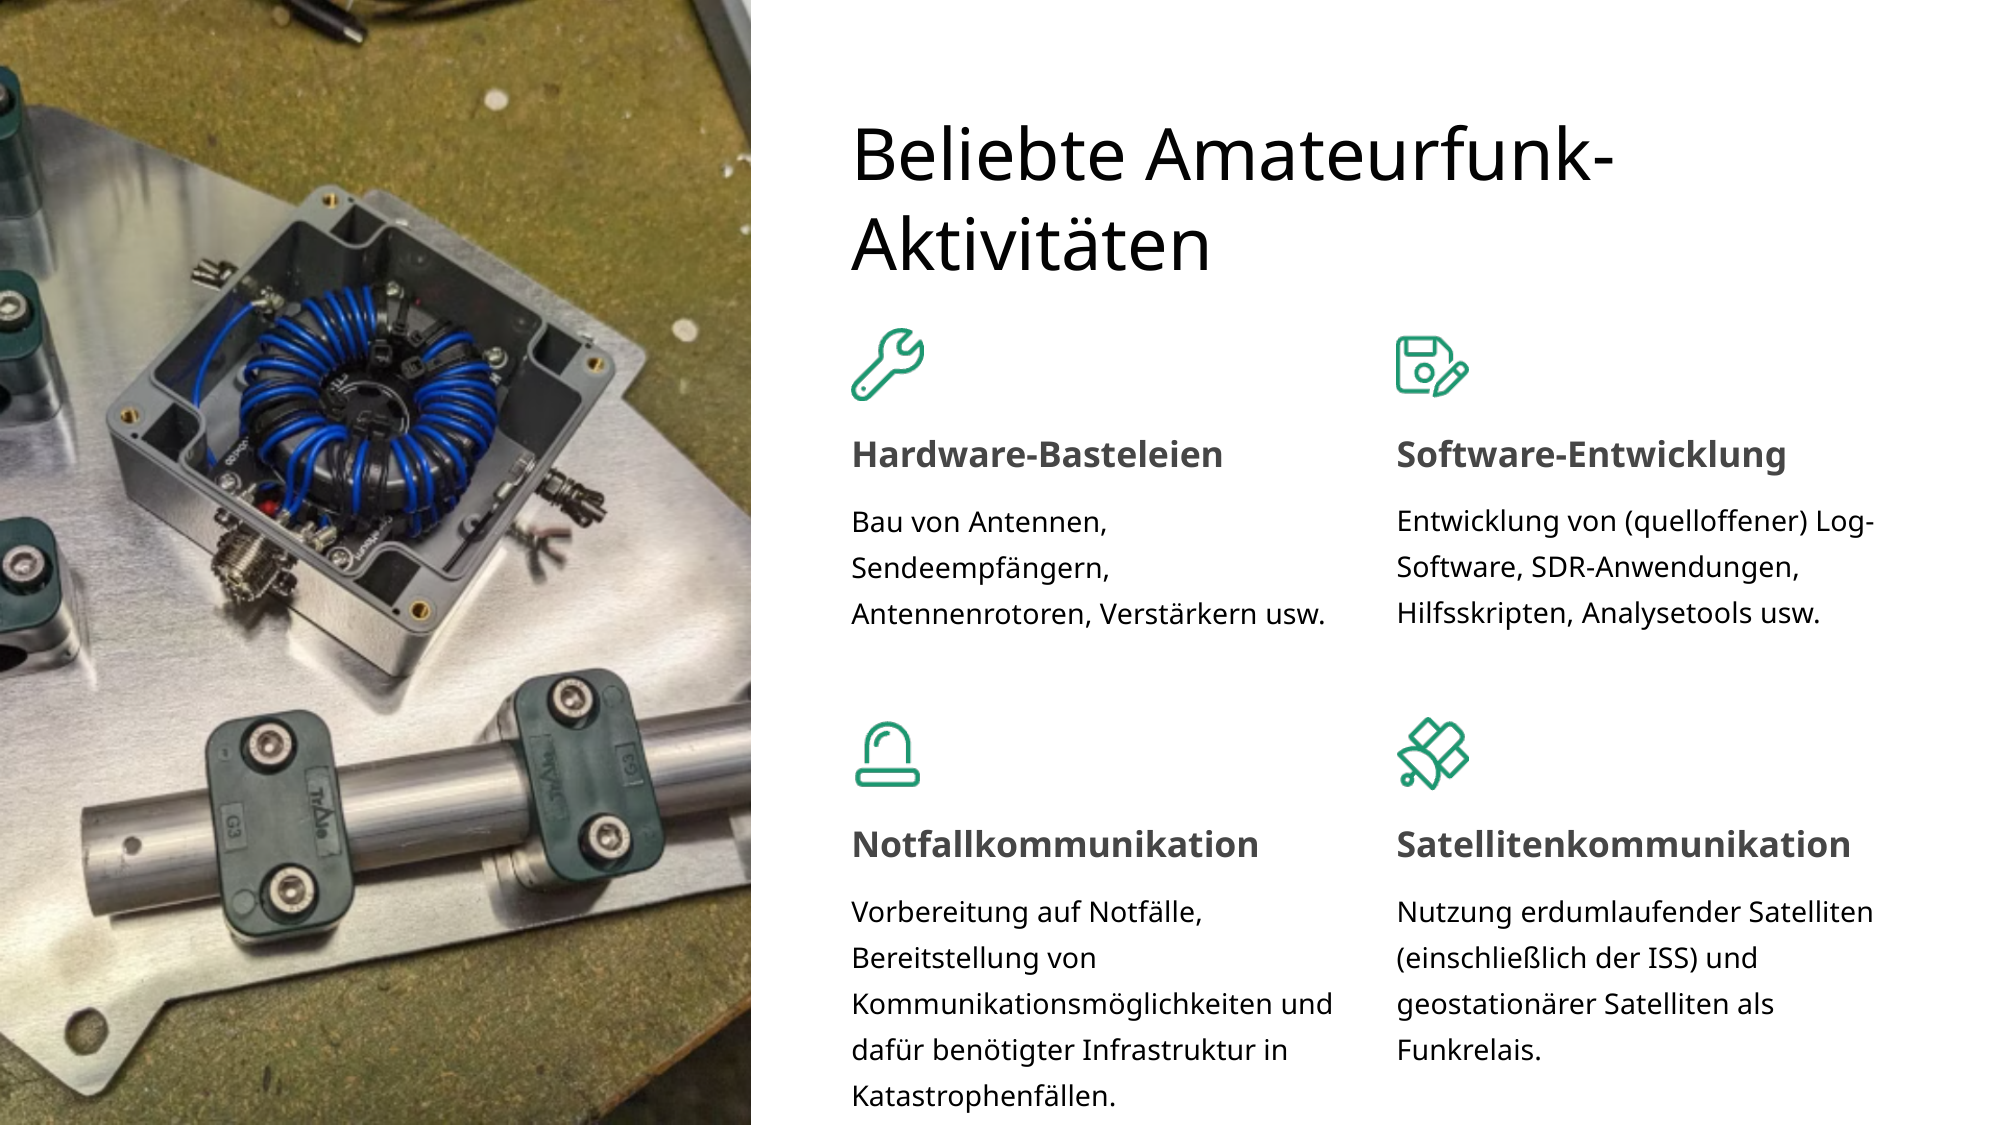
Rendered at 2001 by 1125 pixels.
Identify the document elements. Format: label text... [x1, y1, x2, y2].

picture [851, 328, 924, 401]
text_box Bau von Antennen, Sendeempfängern, Antennenrotoren, Verstärkern usw. [851, 492, 1353, 585]
picture [1396, 717, 1469, 791]
picture [1396, 328, 1469, 401]
text_box Satellitenkommunikation [1397, 819, 1846, 864]
text_box Entwicklung von (quelloffener) Log-Software, SDR-Anwendungen, Hilfsskripten, Analysetools usw. [1397, 492, 1899, 630]
text_box Vorbereitung auf Notfälle, Bereitstellung von Kommunikationsmöglichkeiten und dafür benötigter Infrastruktur in Katastrophenfällen. [851, 882, 1353, 1072]
picture [851, 717, 924, 791]
picture [0, 0, 751, 1125]
text_box Nutzung erdumlaufender Satelliten (einschließlich der ISS) und geostationärer Satelliten als Funkrelais. [1397, 882, 1899, 1095]
text_box Notfallkommunikation [851, 819, 1335, 864]
text_box Hardware-Basteleien [851, 430, 1213, 475]
text_box Beliebte Amateurfunk-Aktivitäten [851, 104, 1921, 285]
text_box Software-Entwicklung [1397, 430, 1794, 475]
